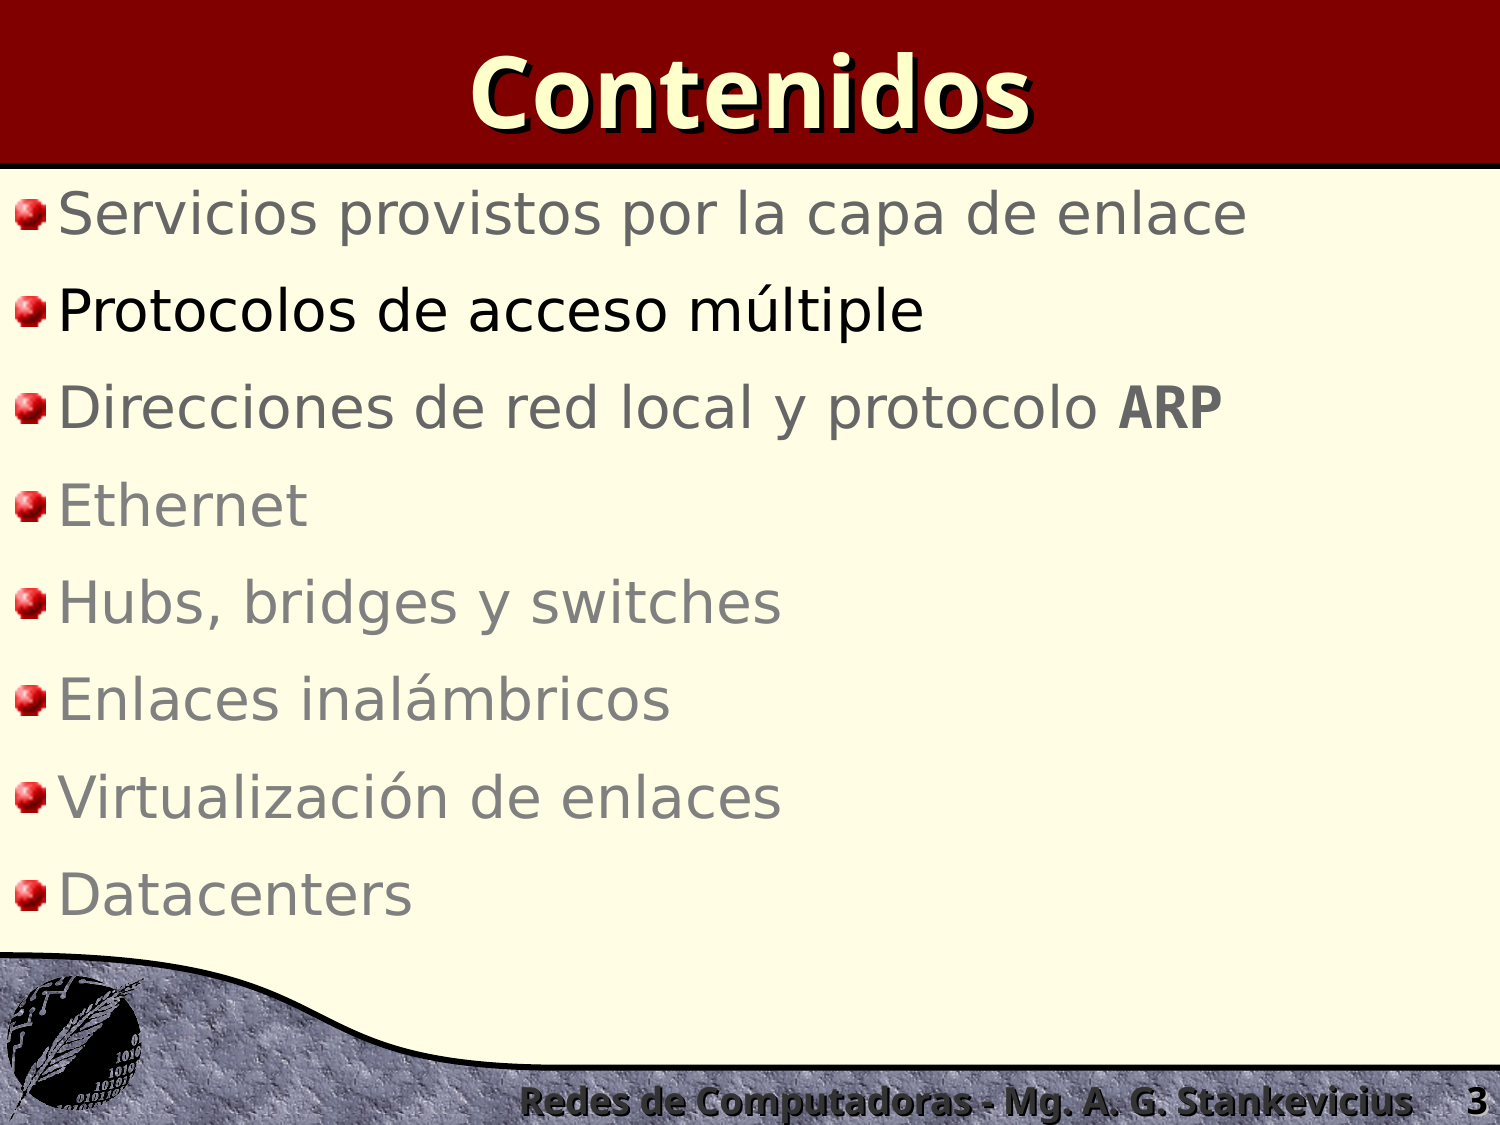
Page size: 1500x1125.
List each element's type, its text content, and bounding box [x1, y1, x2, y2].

list Servicios provistos por la capa de enlace Protocolos de acceso múltiple Direcciones de red local y protocolo ARP Ethernet Hubs, bridges y switches Enlaces inalámbricos Virtualización de enlaces Datacenters [0, 180, 1500, 930]
picture [0, 959, 1500, 1125]
title Contenidos [15, 5, 1485, 160]
picture [1047, 1100, 1054, 1110]
picture [790, 1100, 795, 1110]
